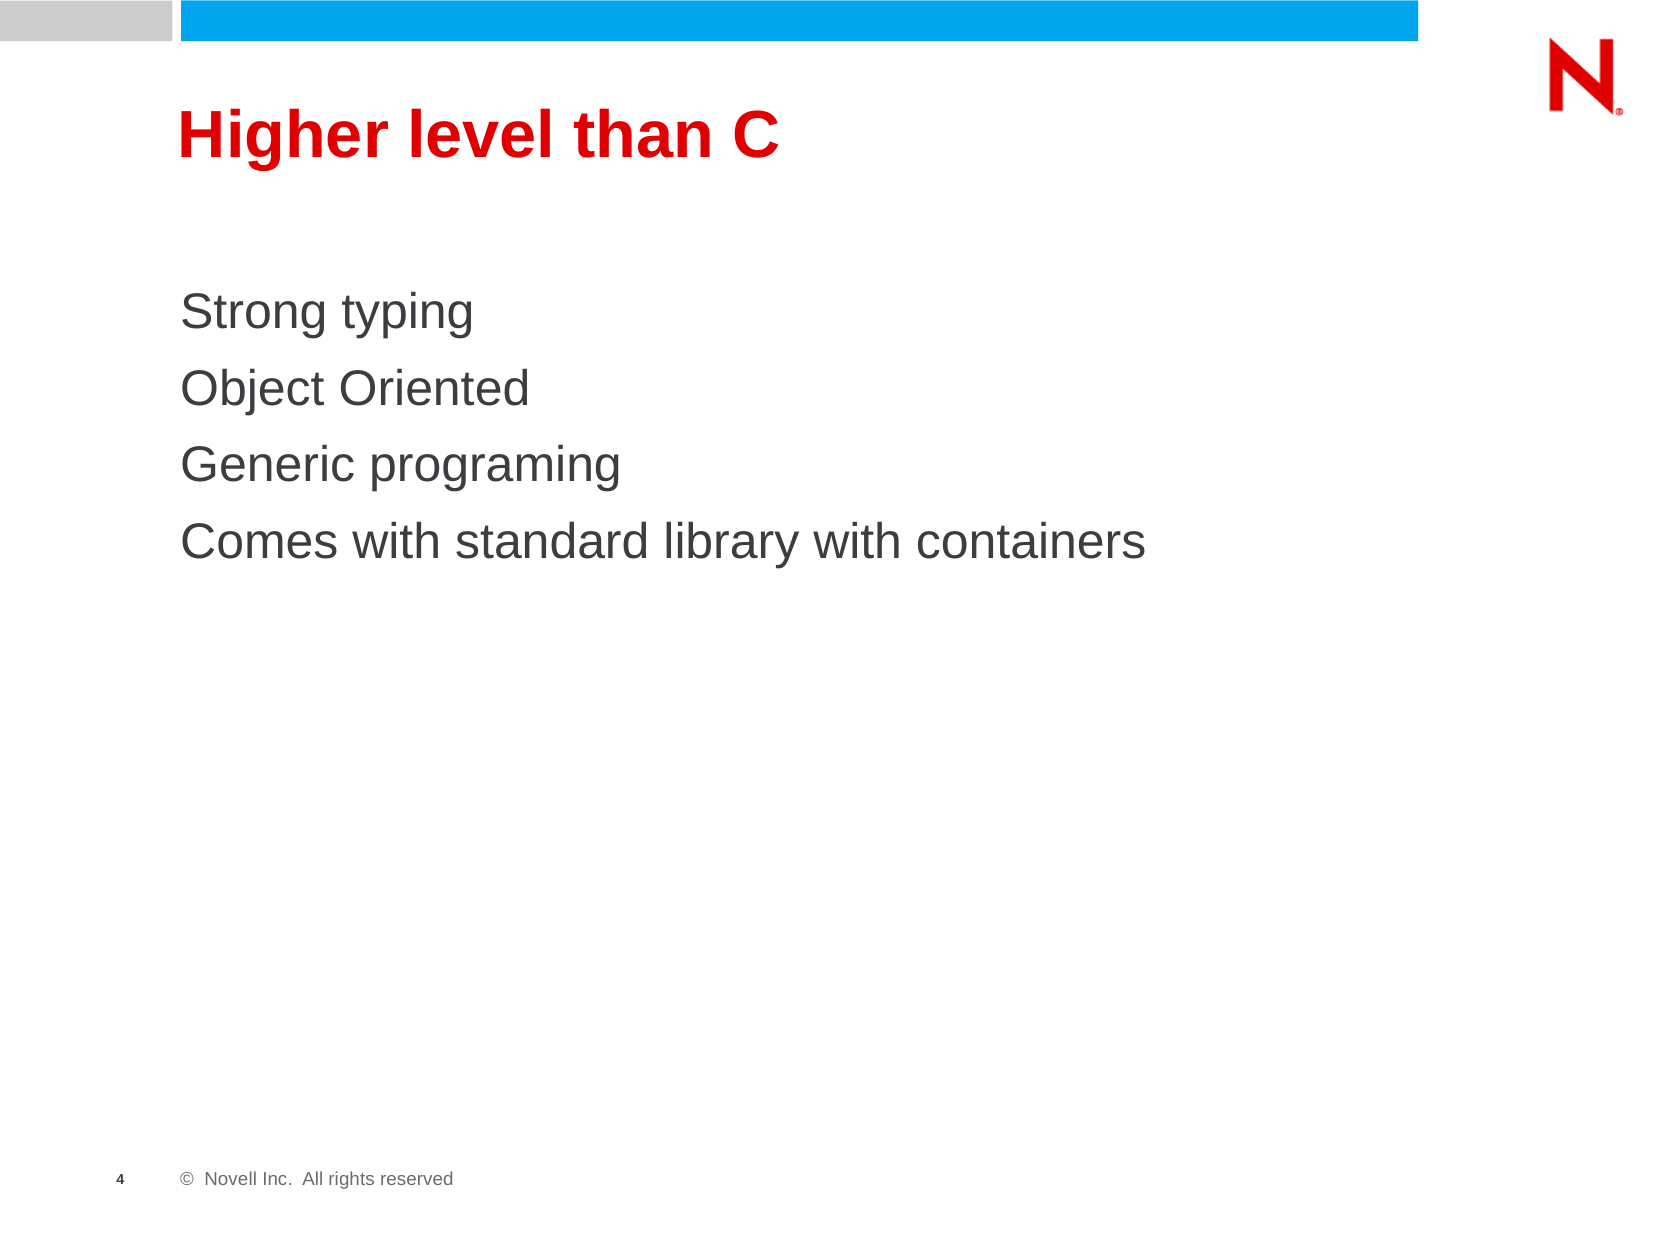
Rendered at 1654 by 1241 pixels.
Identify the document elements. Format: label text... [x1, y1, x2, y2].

picture [1547, 35, 1624, 117]
list Strong typing Object Oriented Generic programing Comes with standard library with containers [180, 280, 1547, 1087]
title Higher level than C [177, 46, 1525, 226]
